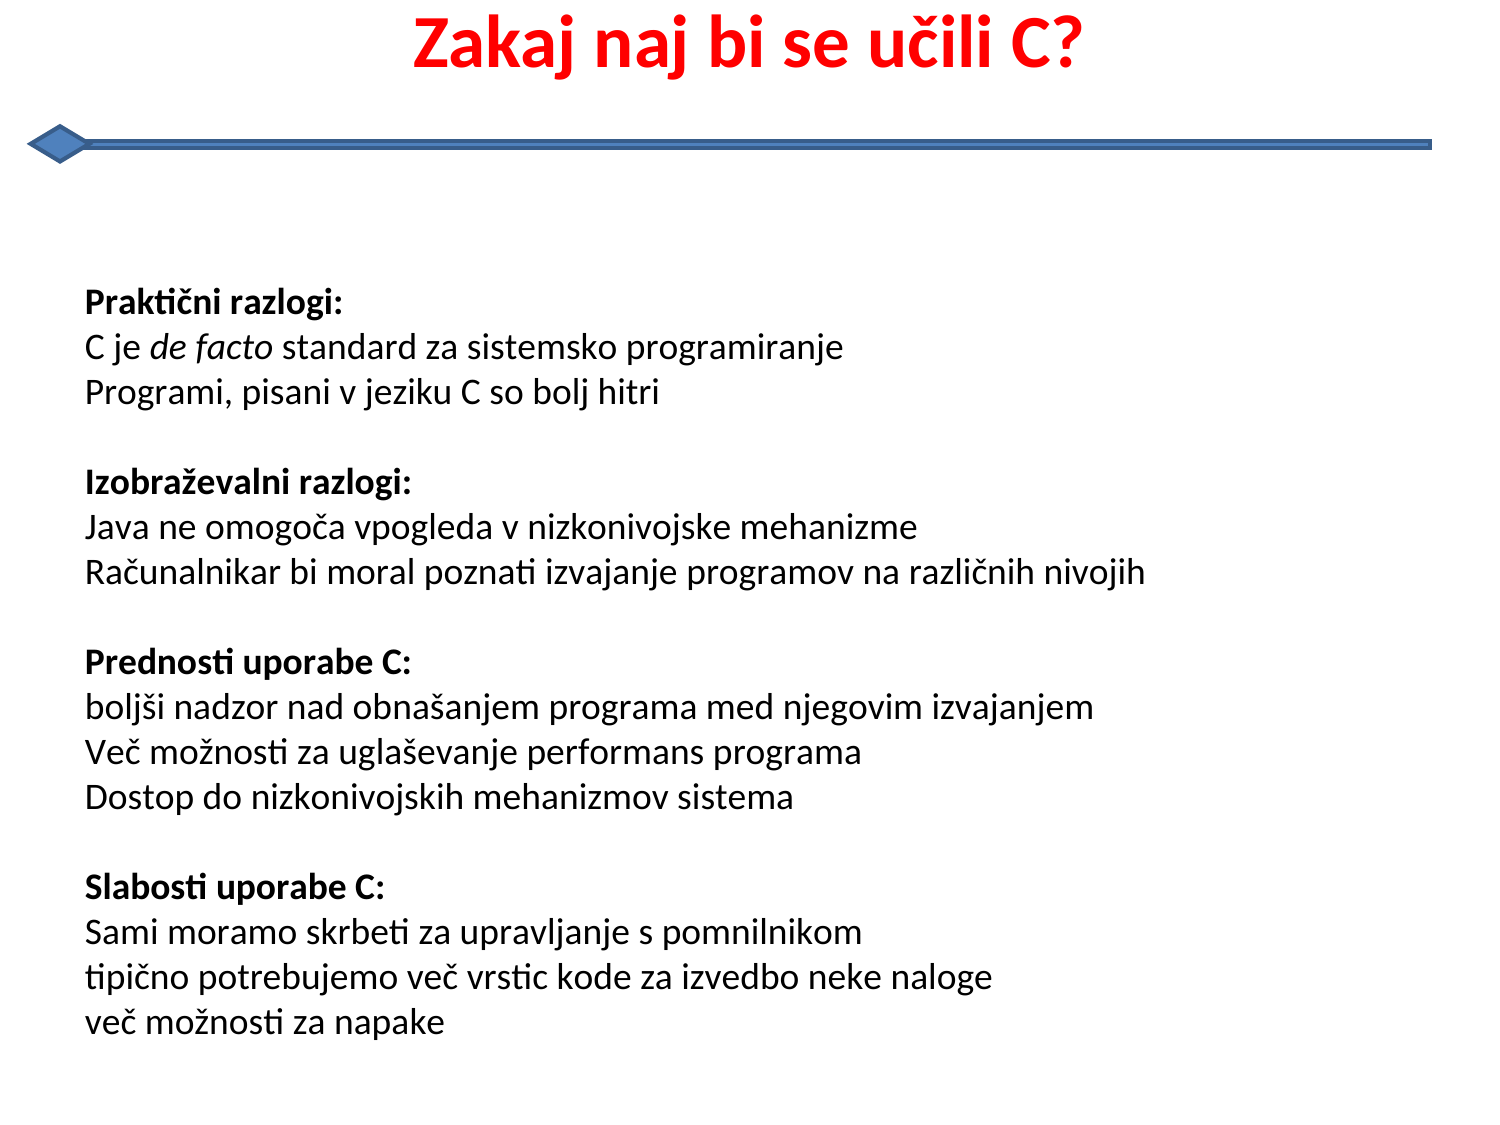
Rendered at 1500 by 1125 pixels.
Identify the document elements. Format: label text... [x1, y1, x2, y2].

title Zakaj naj bi se učili C? [75, 0, 1426, 180]
text_box Praktični razlogi: C je de facto standard za sistemsko programiranje Programi, pisani v jeziku C so bolj hitri Izobraževalni razlogi: Java ne omogoča vpogleda v nizkonivojske mehanizme Računalnikar bi moral poznati izvajanje programov na različnih nivojih Prednosti uporabe C: boljši nadzor nad obnašanjem programa med njegovim izvajanjem Več možnosti za uglaševanje performans programa Dostop do nizkonivojskih mehanizmov sistema Slabosti uporabe C: Sami moramo skrbeti za upravljanje s pomnilnikom tipično potrebujemo več vrstic kode za izvedbo neke naloge več možnosti za napake [70, 269, 1372, 1050]
